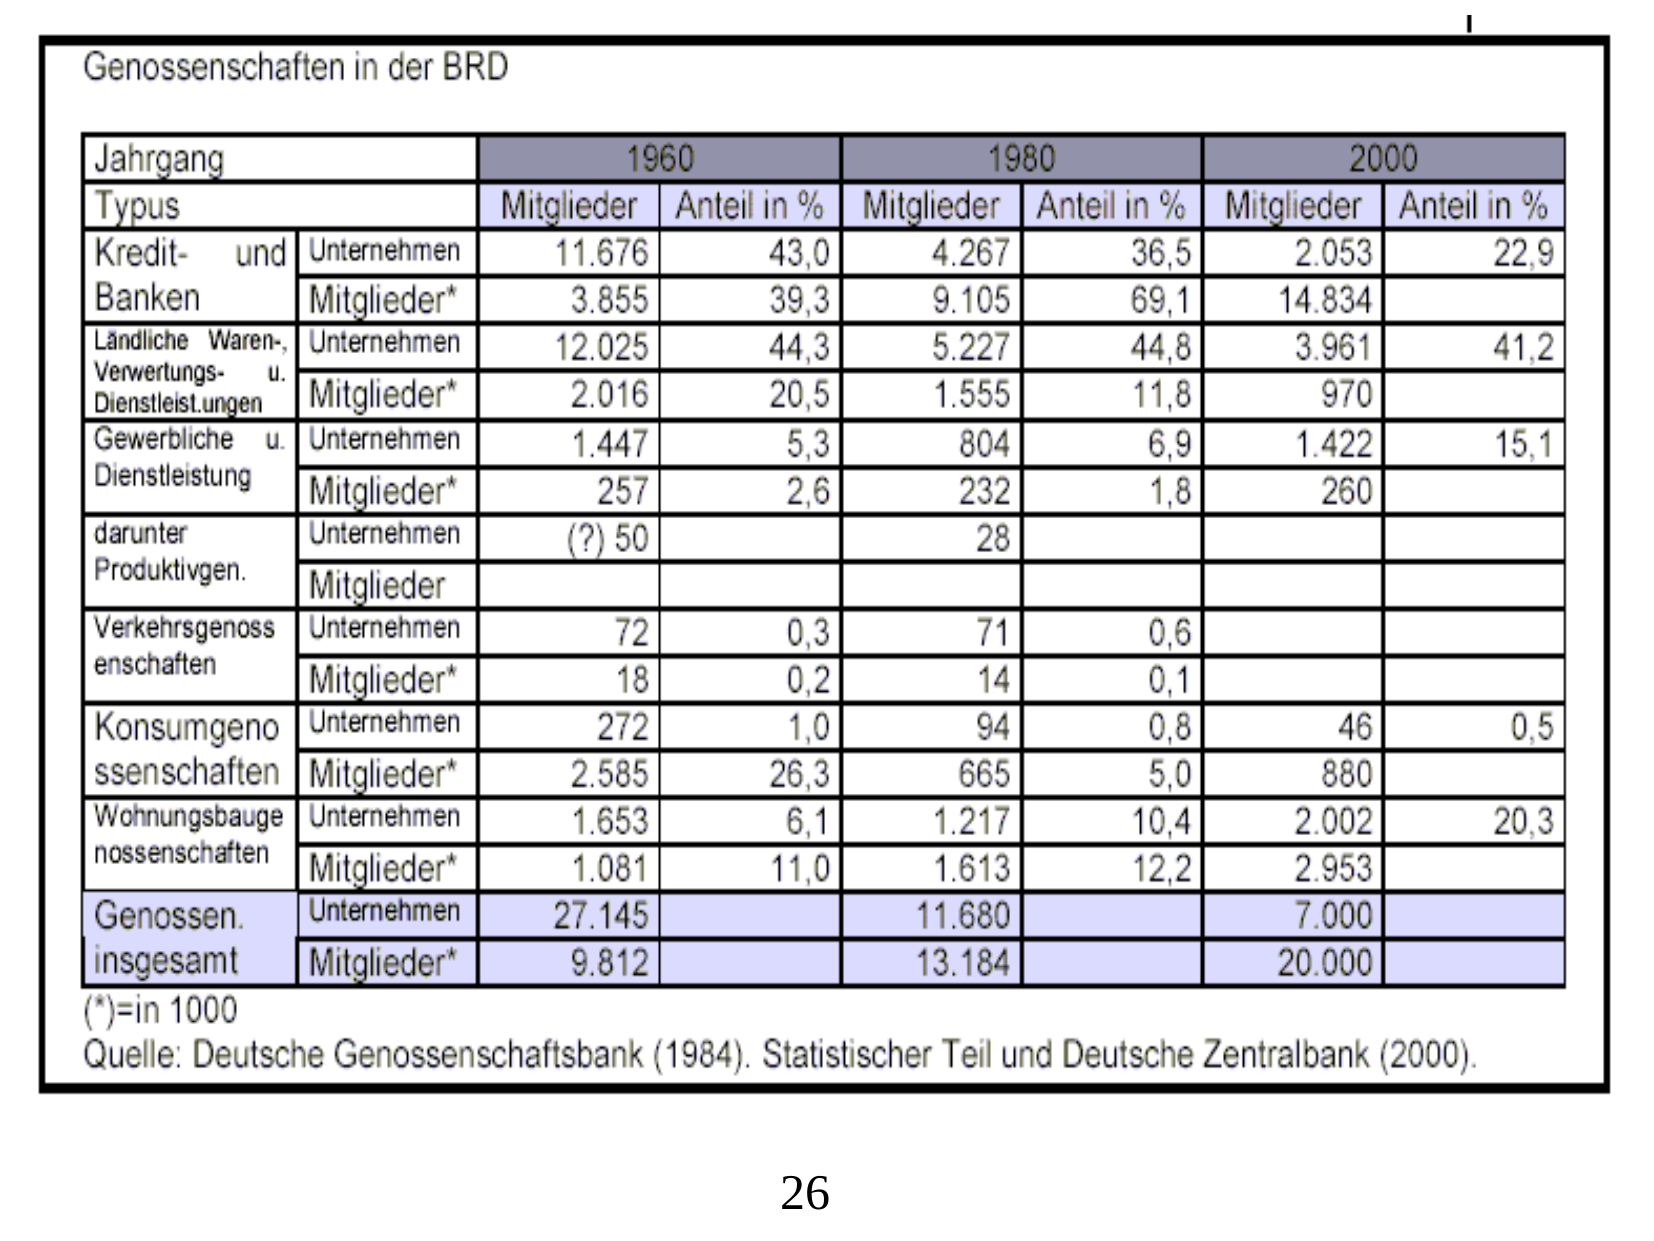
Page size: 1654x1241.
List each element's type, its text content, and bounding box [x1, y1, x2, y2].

picture [10, 15, 1640, 1131]
text_box <Nummer> [780, 1161, 1016, 1223]
